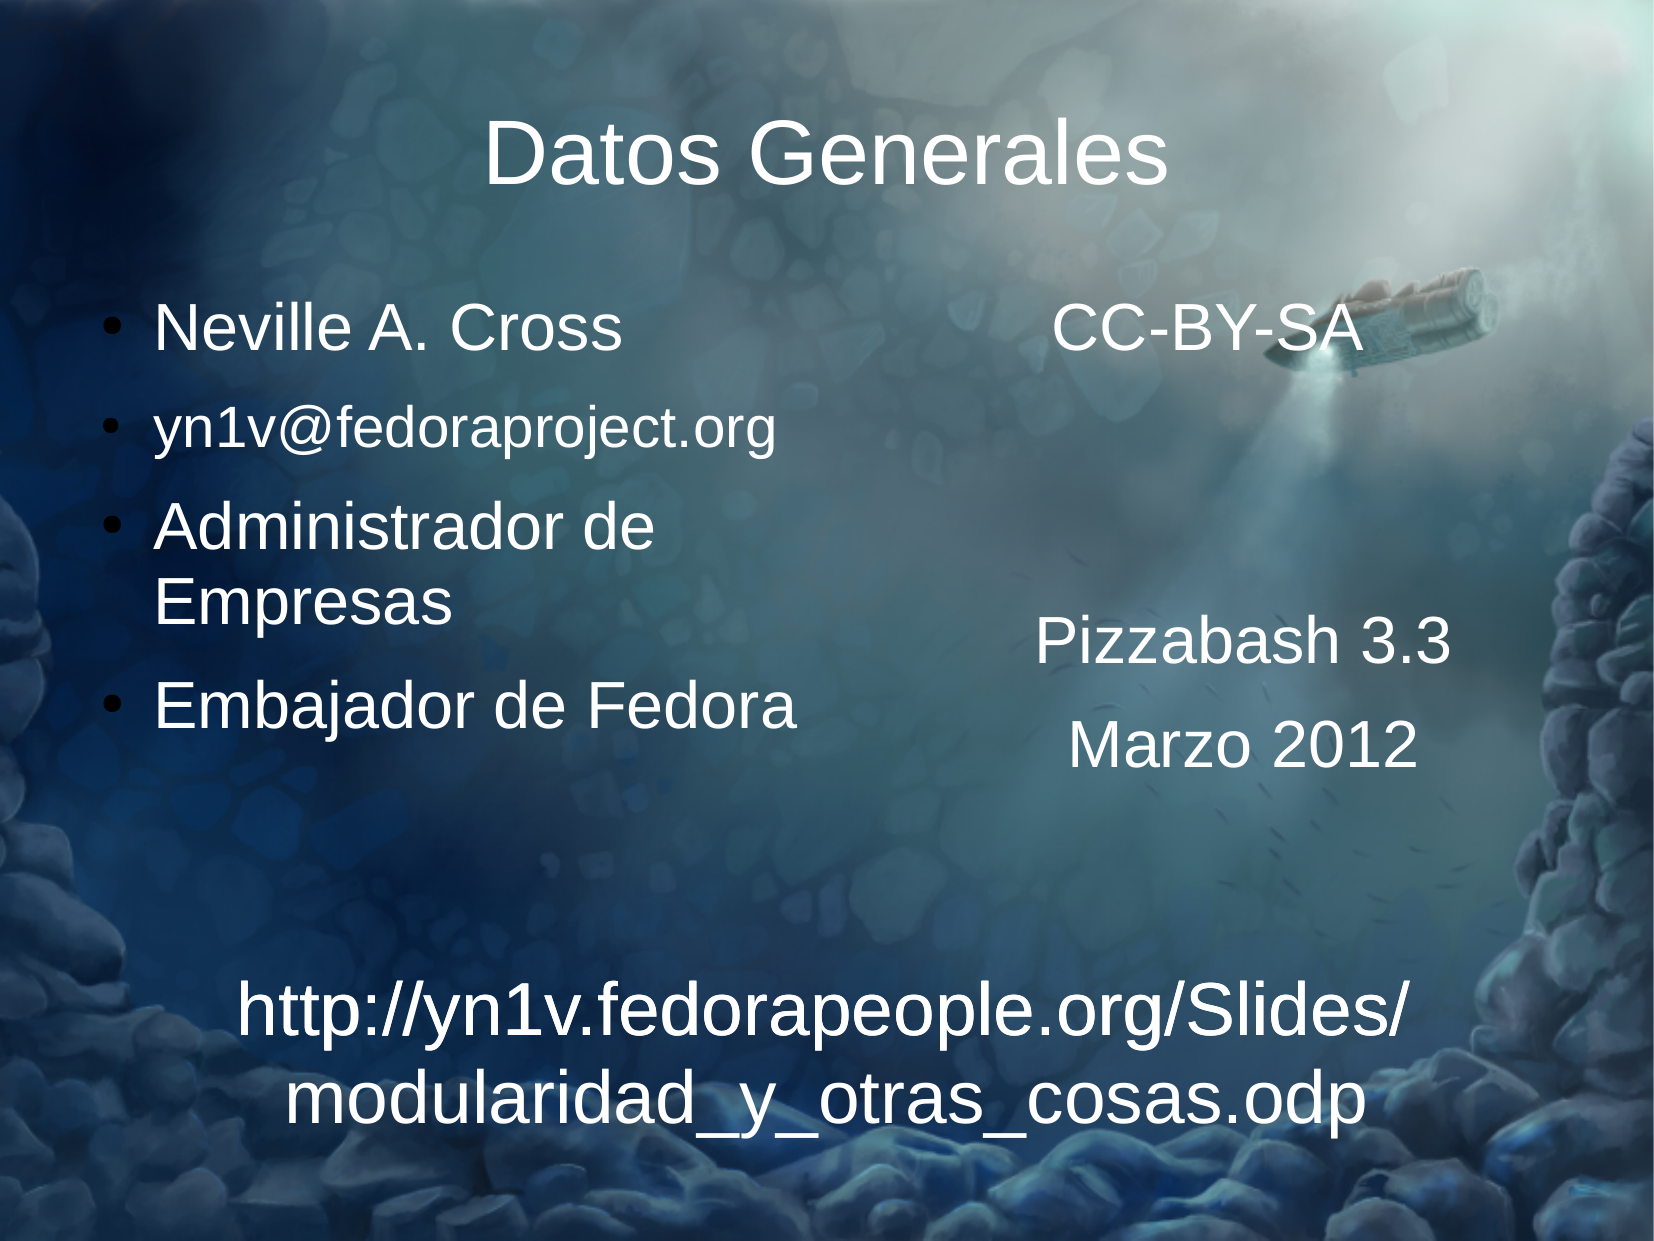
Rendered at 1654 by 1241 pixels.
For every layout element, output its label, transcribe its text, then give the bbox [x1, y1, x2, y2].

title Datos Generales [82, 49, 1571, 257]
list Neville A. Cross yn1v@fedoraproject.org Administrador de Empresas Embajador de Fedora [82, 290, 809, 1109]
text_box http://yn1v.fedorapeople.org/Slides/ [222, 960, 1432, 1059]
list CC-BY-SA Pizzabash 3.3 Marzo 2012 [845, 290, 1572, 1109]
picture [0, 0, 1654, 1241]
text_box modularidad_y_otras_cosas.odp [269, 1048, 1384, 1148]
